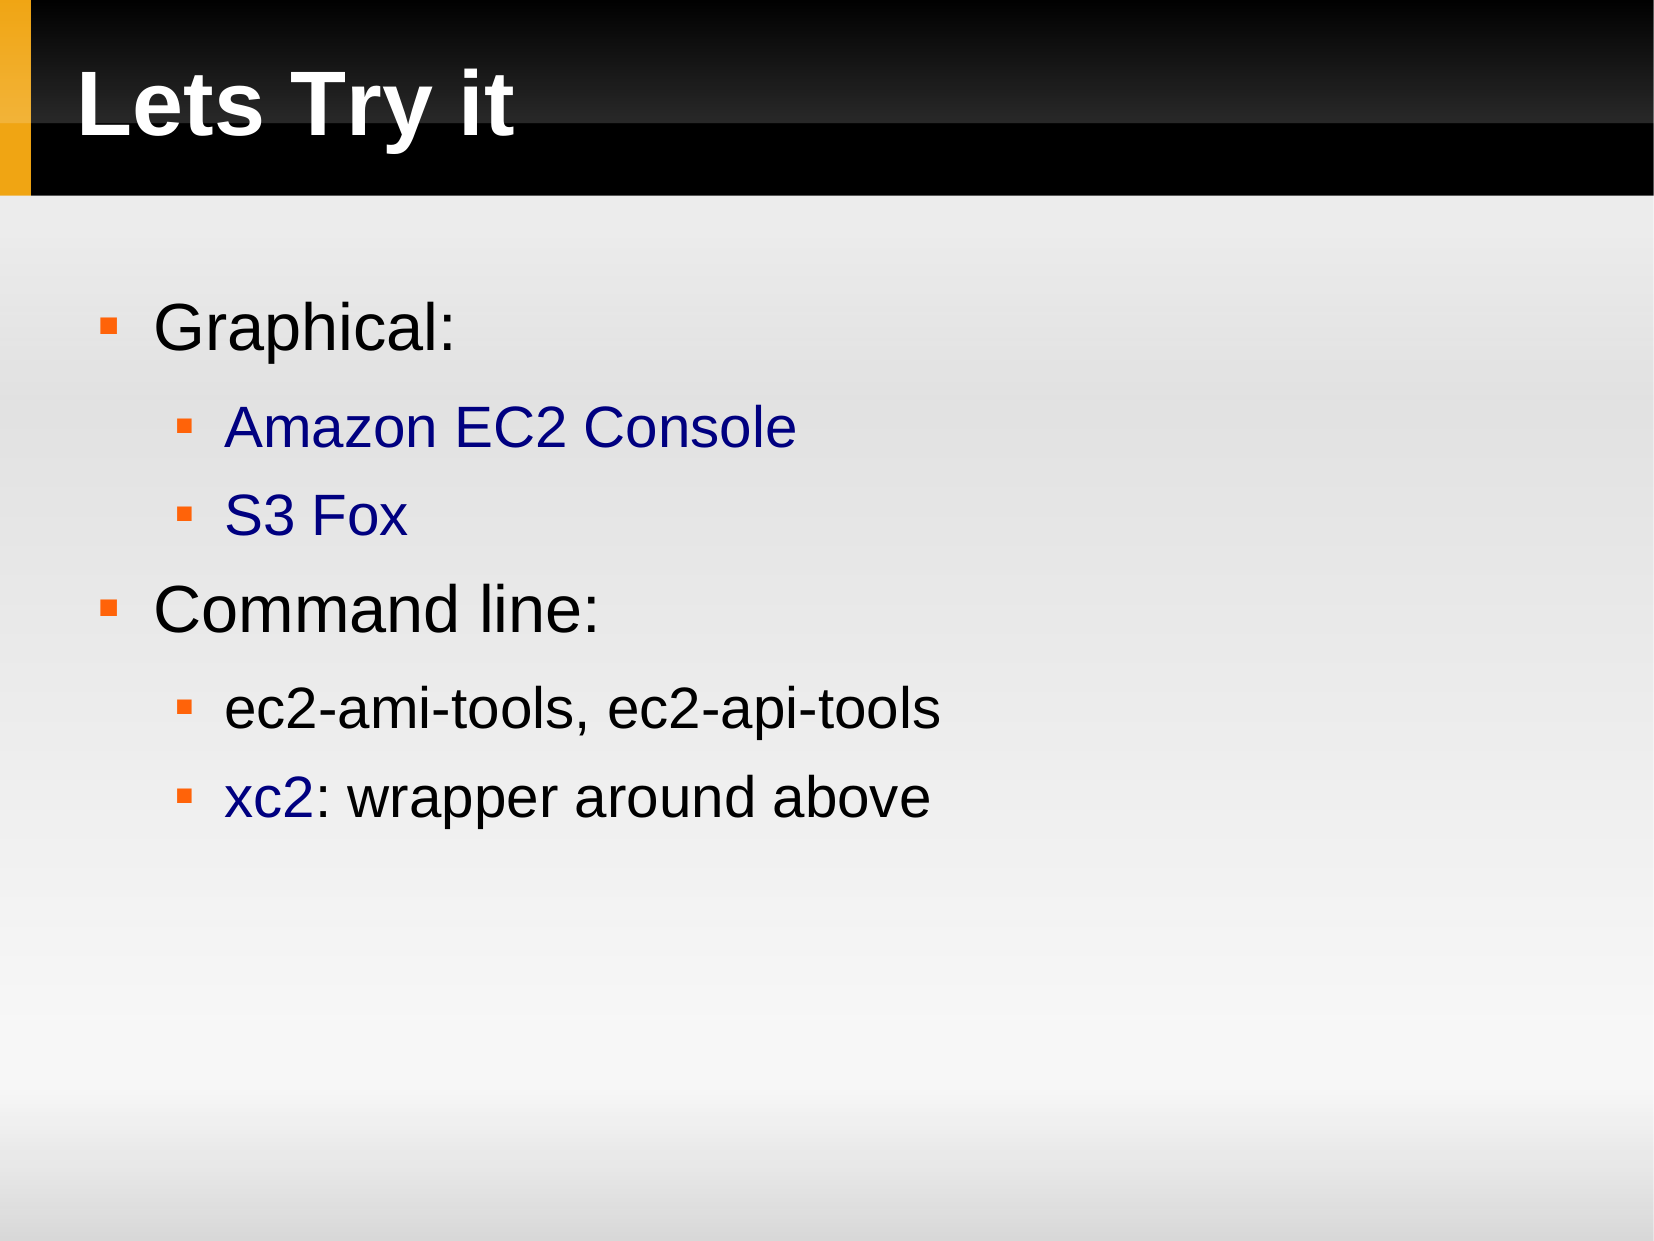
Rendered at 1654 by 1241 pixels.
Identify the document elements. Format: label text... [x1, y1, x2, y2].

list Graphical: Amazon EC2 Console S3 Fox Command line: ec2-ami-tools, ec2-api-tools xc2: wrapper around above [82, 290, 1571, 1094]
picture [0, 0, 1654, 1241]
title Lets Try it [76, 7, 1565, 200]
